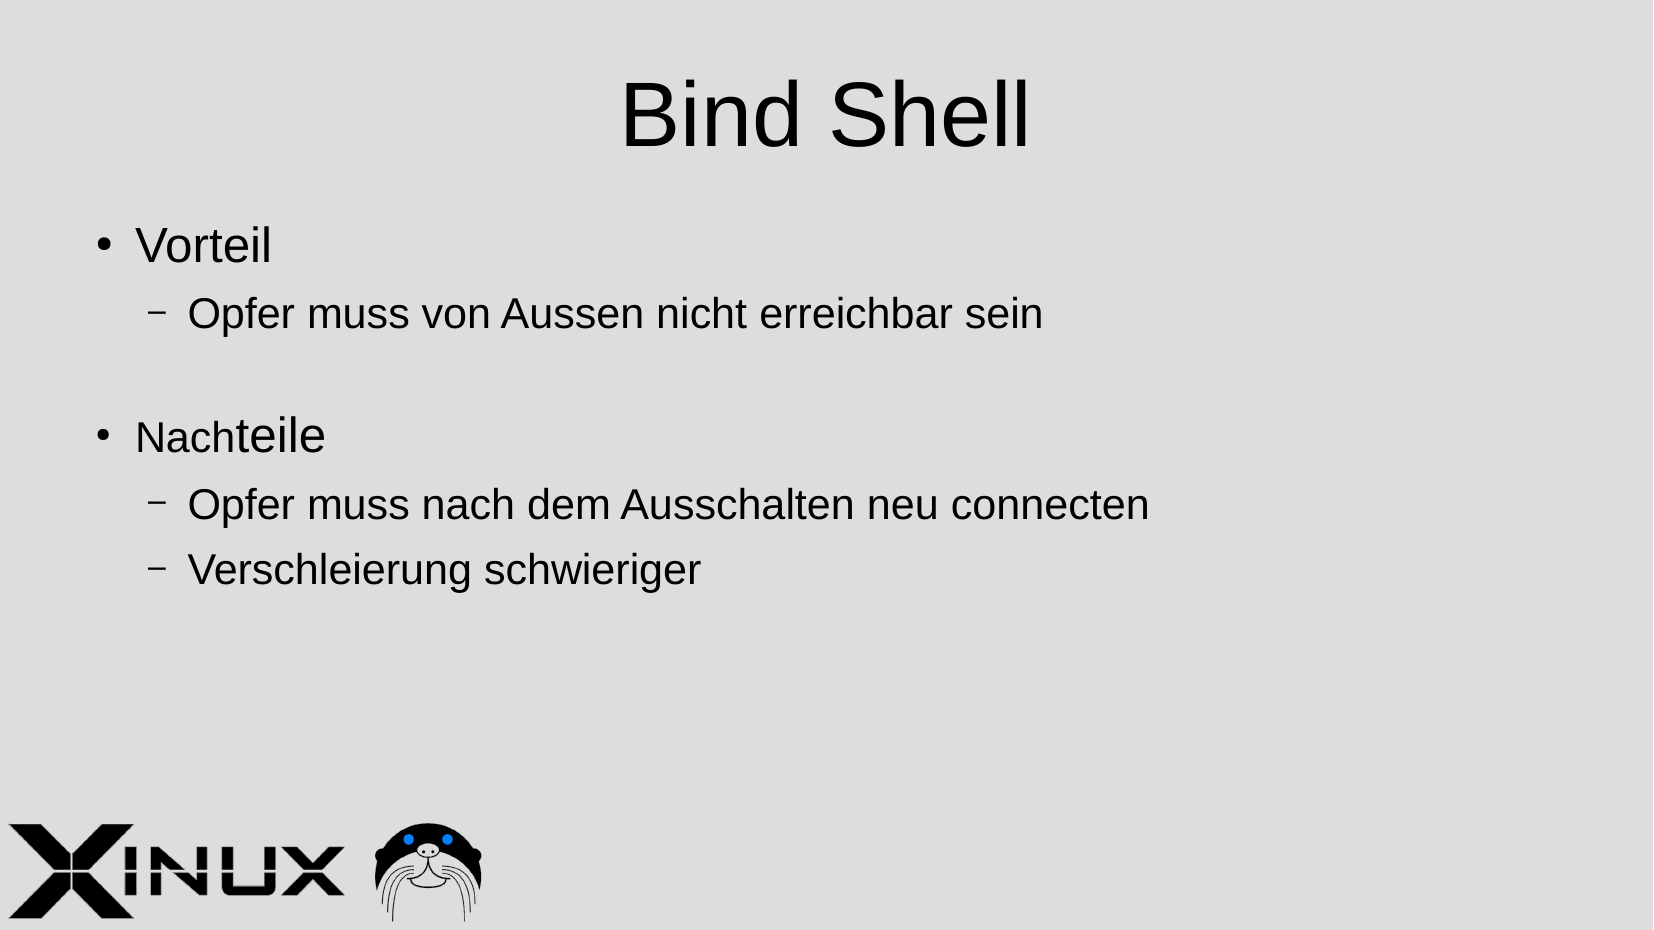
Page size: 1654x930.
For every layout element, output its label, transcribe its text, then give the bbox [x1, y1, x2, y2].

title Bind Shell [82, 37, 1571, 193]
list Vorteil Opfer muss von Aussen nicht erreichbar sein Nachteile Opfer muss nach dem Ausschalten neu connecten Verschleierung schwieriger [82, 217, 1571, 757]
picture [0, 813, 488, 929]
